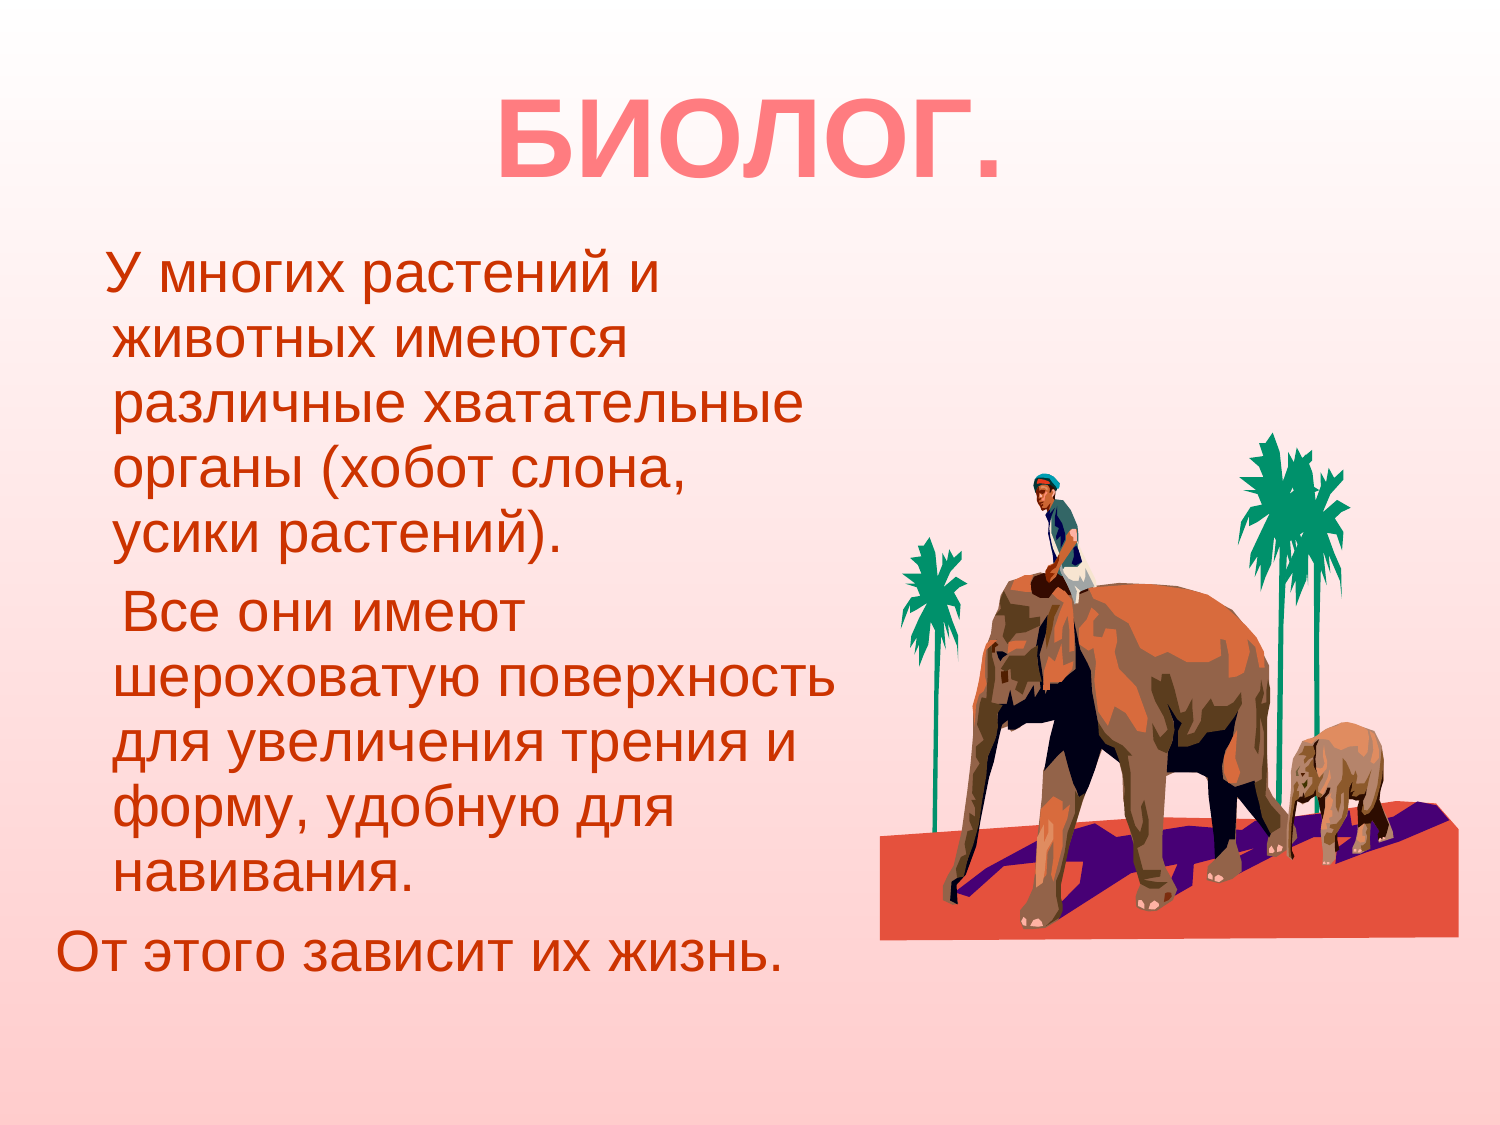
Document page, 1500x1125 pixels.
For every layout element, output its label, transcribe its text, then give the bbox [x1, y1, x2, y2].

title БИОЛОГ. [75, 45, 1426, 233]
picture [879, 432, 1459, 941]
list У многих растений и животных имеются различные хватательные органы (хобот слона, усики растений). Все они имеют шероховатую поверхность для увеличения трения и форму, удобную для навивания. От этого зависит их жизнь. [41, 231, 857, 1125]
